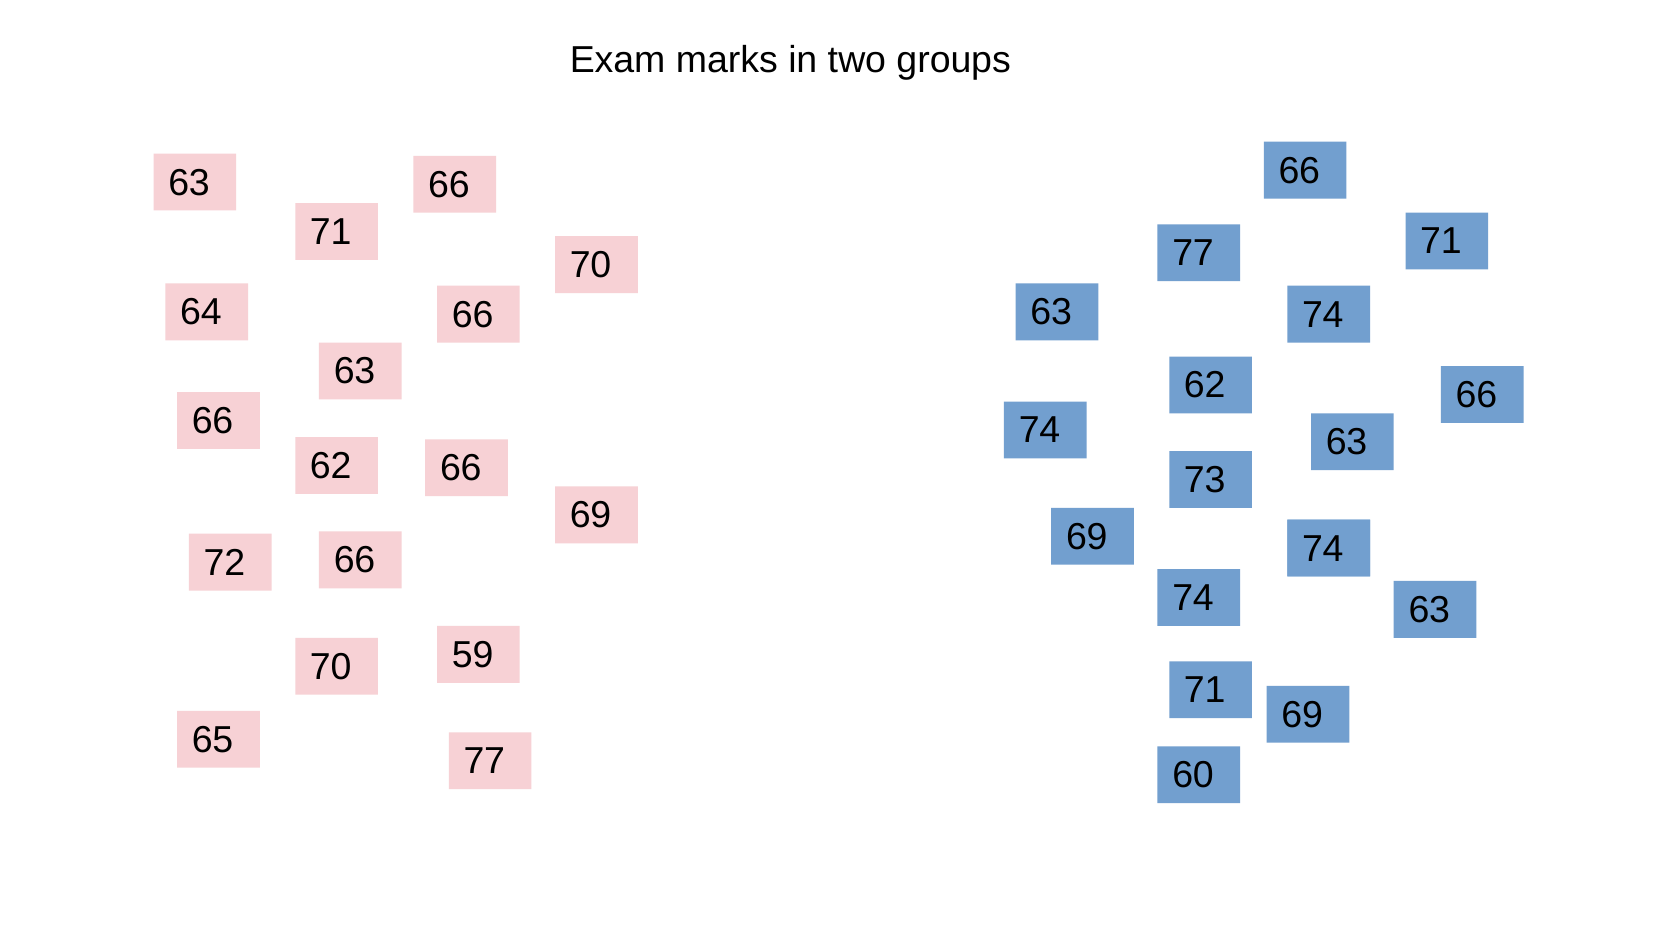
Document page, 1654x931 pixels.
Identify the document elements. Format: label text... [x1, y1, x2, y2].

text_box 77 [1157, 224, 1241, 282]
text_box 71 [1169, 661, 1252, 719]
text_box 71 [1405, 212, 1489, 270]
text_box 73 [1169, 451, 1252, 508]
text_box 69 [1051, 507, 1134, 565]
text_box 64 [165, 283, 249, 341]
text_box 63 [318, 342, 402, 400]
text_box 65 [177, 710, 260, 768]
text_box 71 [295, 203, 378, 260]
text_box 74 [1287, 519, 1371, 577]
text_box Exam marks in two groups [555, 31, 1087, 88]
text_box 66 [413, 155, 497, 213]
text_box 74 [1157, 569, 1241, 626]
text_box 66 [425, 439, 508, 497]
text_box 70 [295, 637, 378, 695]
text_box 62 [1169, 356, 1252, 414]
text_box 59 [437, 625, 520, 683]
text_box 63 [1393, 580, 1477, 638]
text_box 66 [177, 392, 260, 449]
text_box 69 [1266, 685, 1350, 743]
text_box 72 [188, 533, 272, 591]
text_box 66 [437, 285, 520, 343]
text_box 69 [555, 486, 638, 544]
text_box 63 [1311, 413, 1394, 471]
text_box 70 [555, 236, 638, 294]
text_box 74 [1287, 285, 1371, 343]
text_box 63 [1015, 283, 1099, 341]
text_box 60 [1157, 746, 1241, 804]
text_box 77 [448, 732, 532, 790]
text_box 62 [295, 437, 378, 494]
text_box 74 [1003, 401, 1087, 459]
text_box 66 [1440, 366, 1524, 423]
text_box 66 [318, 531, 402, 589]
text_box 63 [153, 153, 237, 211]
text_box 66 [1263, 141, 1347, 199]
